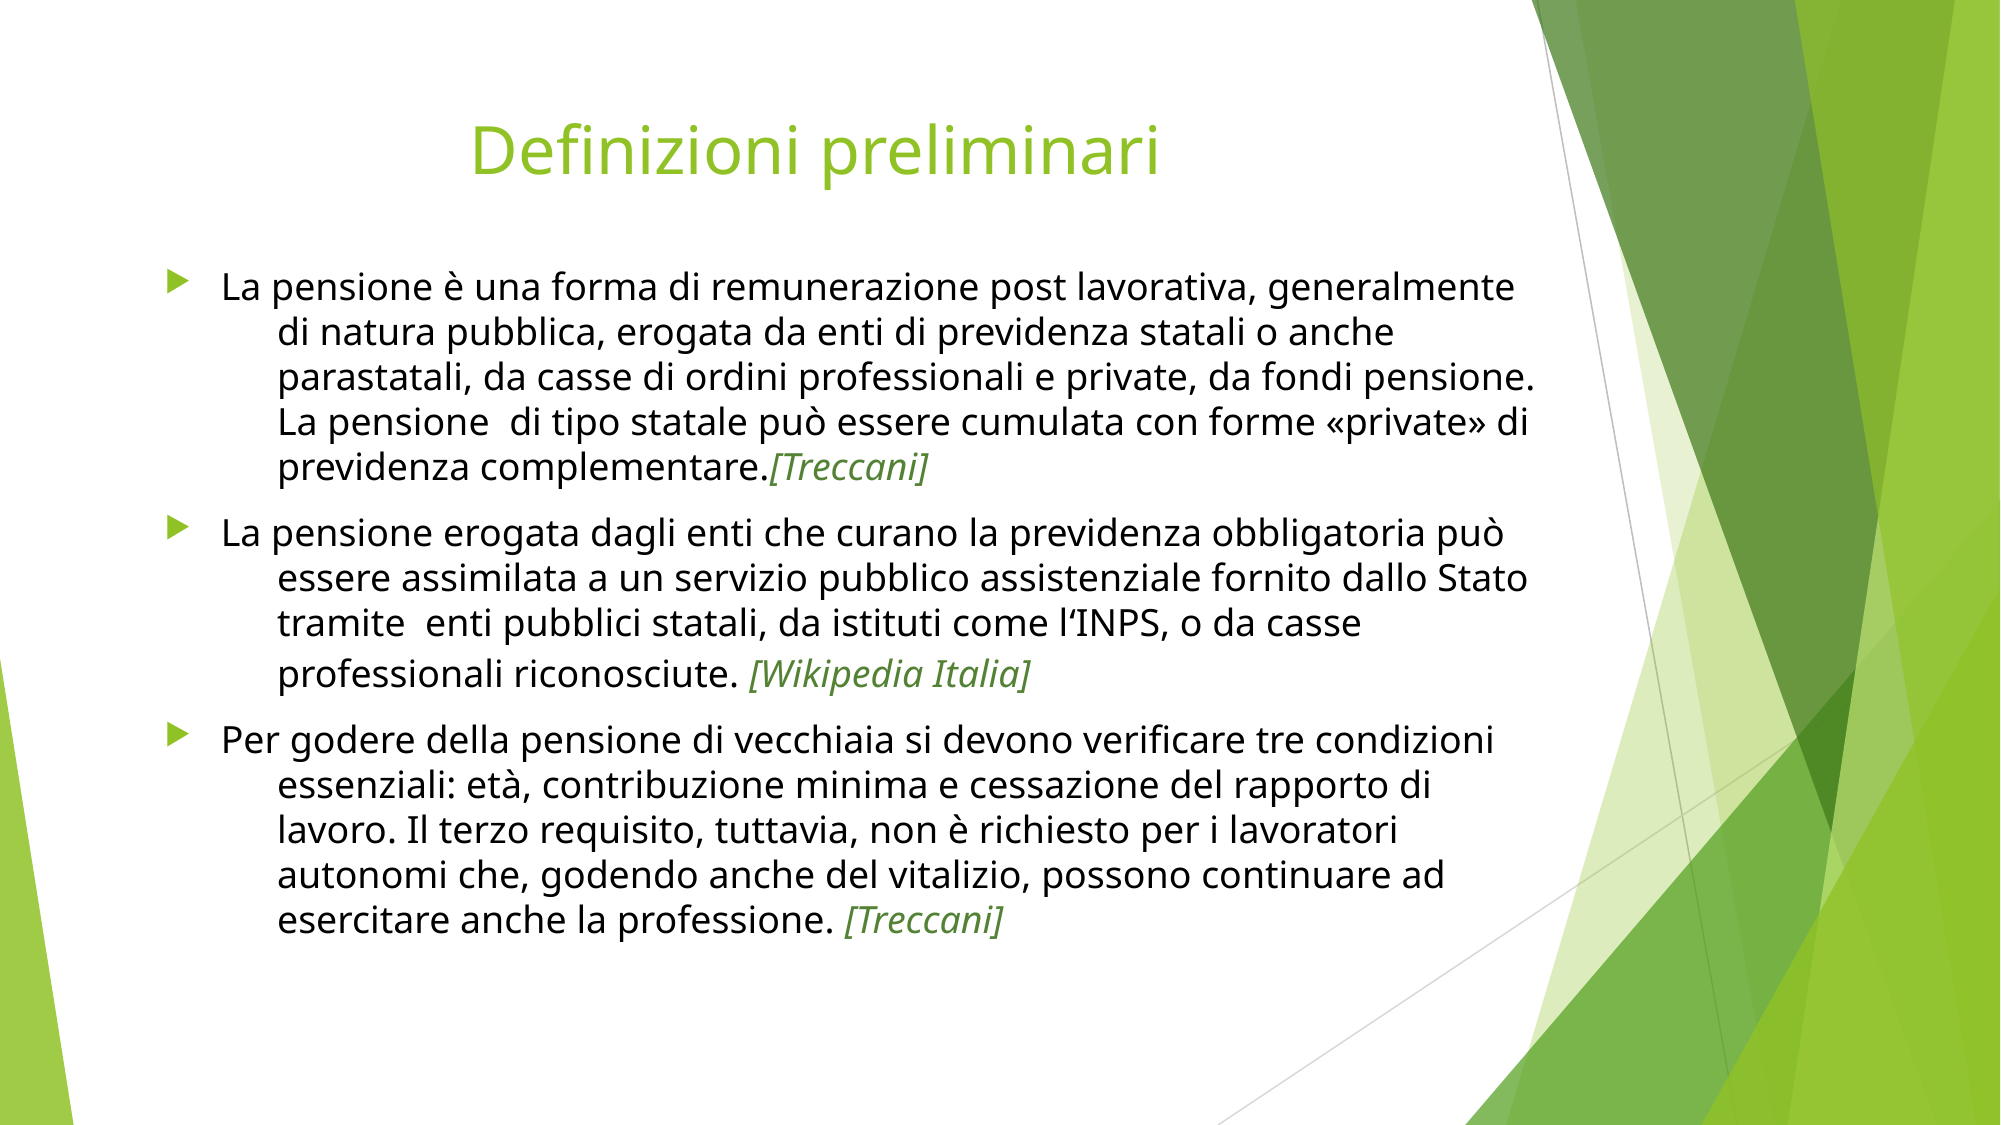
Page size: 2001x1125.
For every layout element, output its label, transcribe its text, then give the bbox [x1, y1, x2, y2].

list La pensione è una forma di remunerazione post lavorativa, generalmente di natura pubblica, erogata da enti di previdenza statali o anche parastatali, da casse di ordini professionali e private, da fondi pensione. La pensione di tipo statale può essere cumulata con forme «private» di previdenza complementare.[Treccani] La pensione erogata dagli enti che curano la previdenza obbligatoria può essere assimilata a un servizio pubblico assistenziale fornito dallo Stato tramite enti pubblici statali, da istituti come l‘INPS, o da casse professionali riconosciute. [Wikipedia Italia] Per godere della pensione di vecchiaia si devono verificare tre condizioni essenziali: età, contribuzione minima e cessazione del rapporto di lavoro. Il terzo requisito, tuttavia, non è richiesto per i lavoratori autonomi che, godendo anche del vitalizio, possono continuare ad esercitare anche la professione. [Treccani] [149, 255, 1560, 988]
title Definizioni preliminari [111, 99, 1522, 256]
